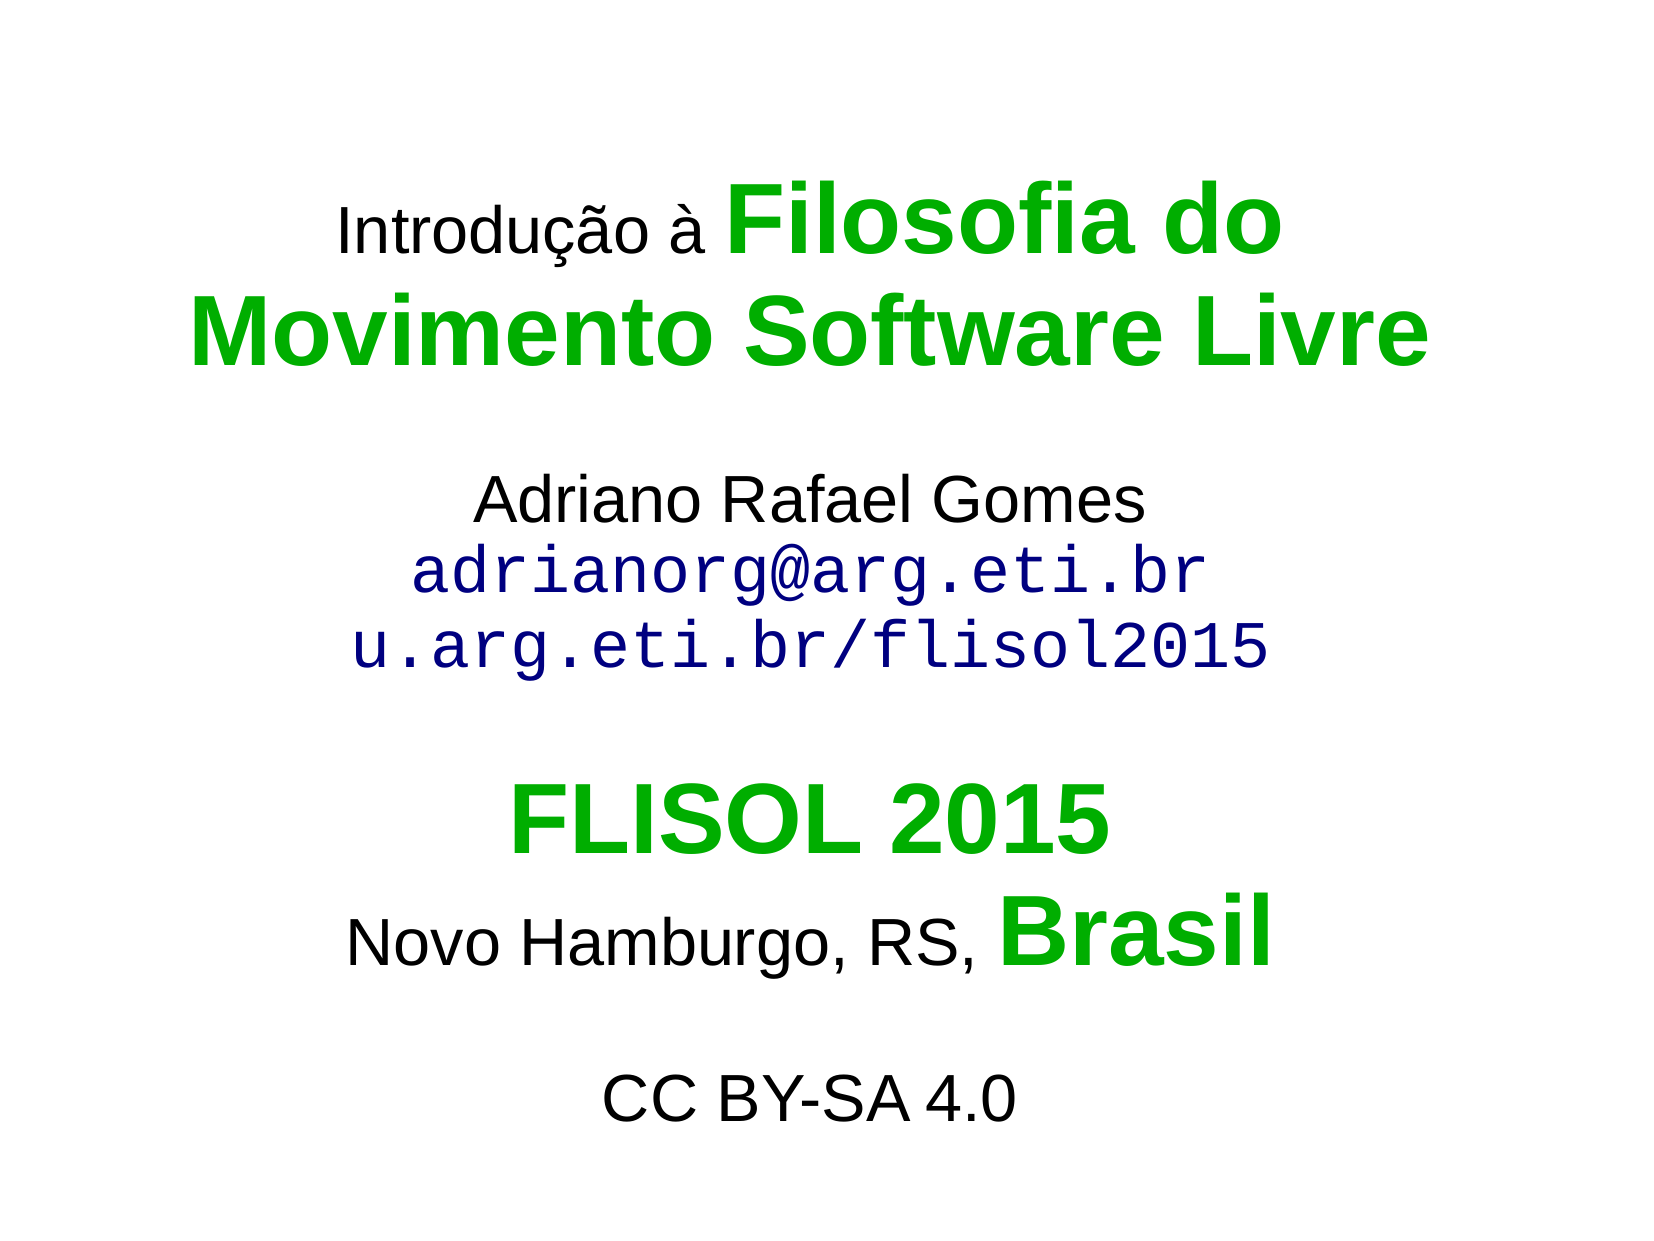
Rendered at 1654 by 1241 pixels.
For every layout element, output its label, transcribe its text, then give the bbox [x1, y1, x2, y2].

subtitle Introdução à Filosofia do Movimento Software Livre Adriano Rafael Gomes adrianorg@arg.eti.br u.arg.eti.br/flisol2015 FLISOL 2015 Novo Hamburgo, RS, Brasil CC BY-SA 4.0 [82, 163, 1538, 1137]
